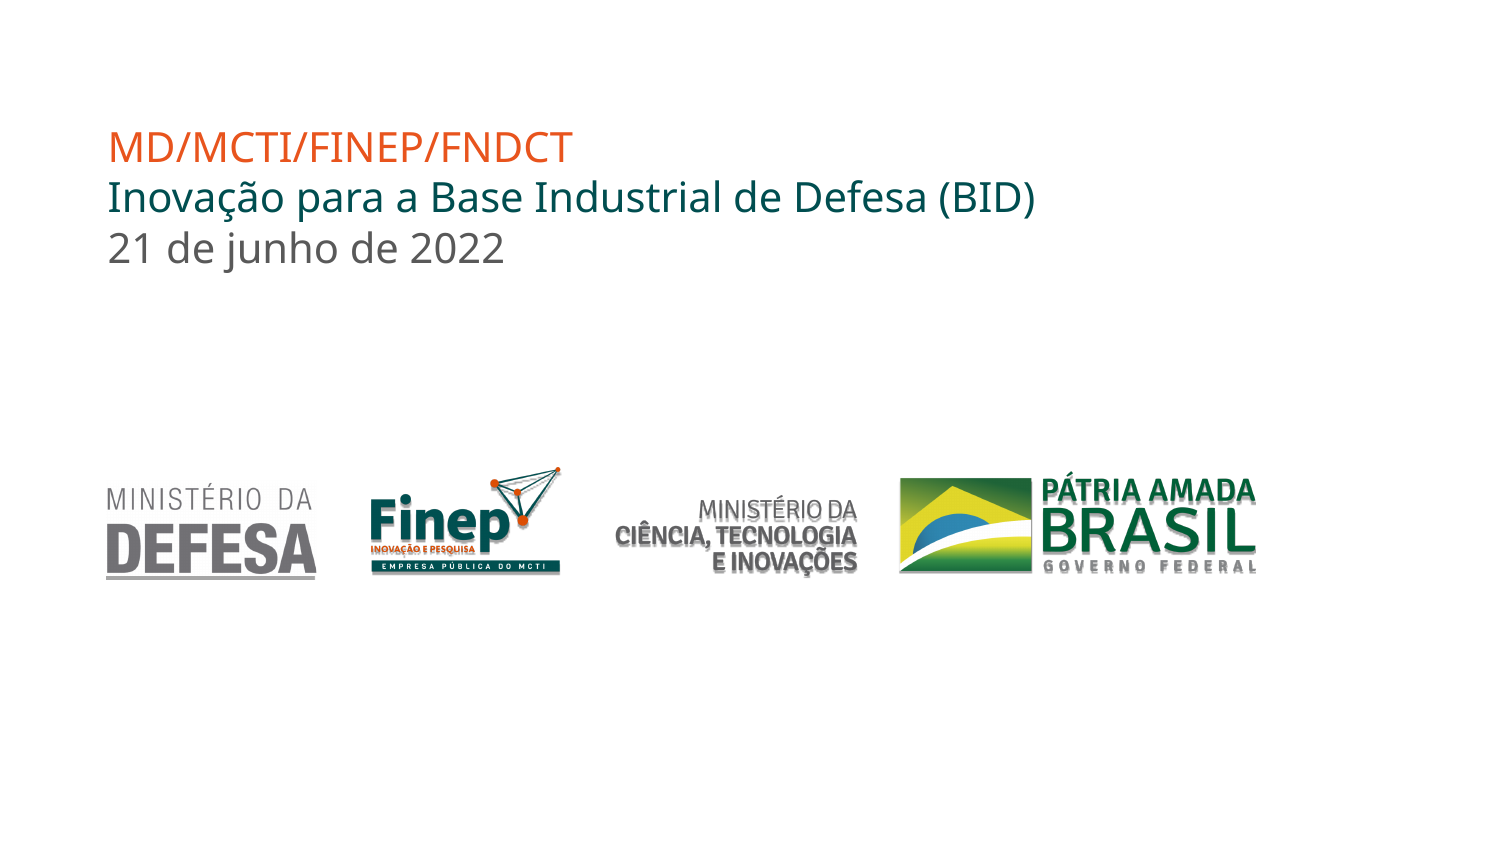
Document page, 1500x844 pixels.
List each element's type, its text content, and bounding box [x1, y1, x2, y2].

text_box MD/MCTI/FINEP/FNDCT Inovação para a Base Industrial de Defesa (BID) 21 de junho de 2022 [106, 119, 1352, 275]
picture [371, 467, 1256, 576]
picture [106, 480, 317, 576]
